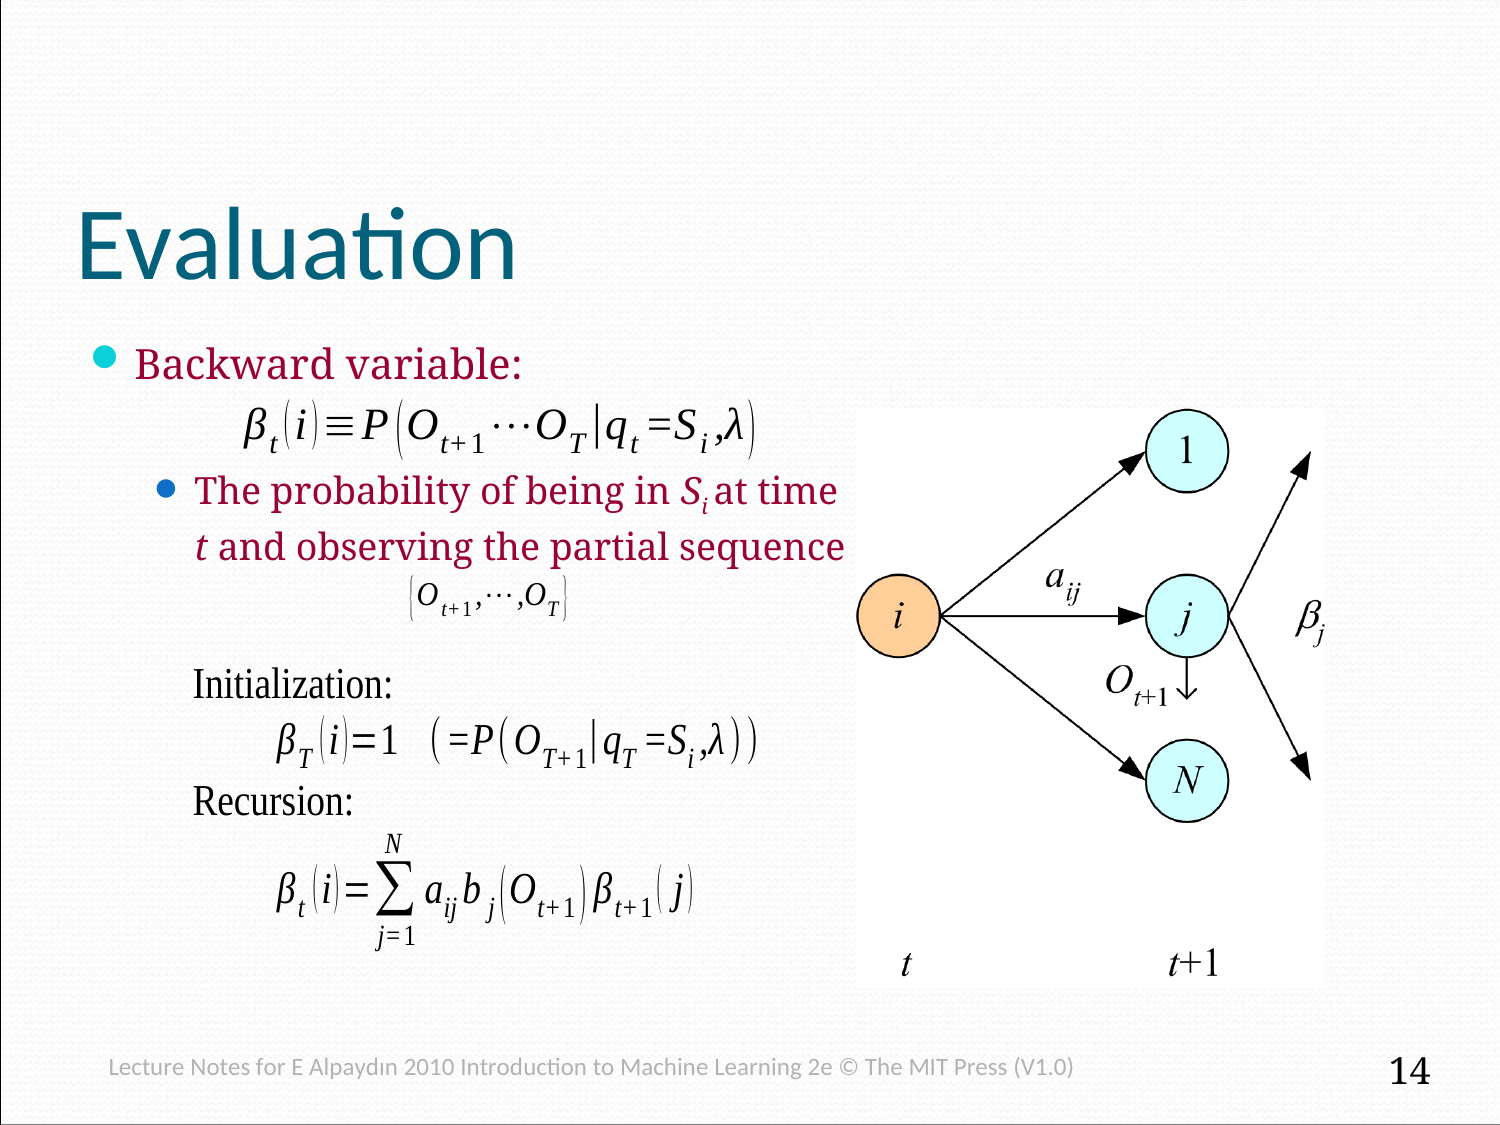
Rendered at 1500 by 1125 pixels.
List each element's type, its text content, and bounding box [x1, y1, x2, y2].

chart [230, 397, 774, 463]
text_box Evaluation [75, 75, 1426, 301]
text_box Backward variable: The probability of being in Si at time t and observing the partial sequence [75, 324, 869, 963]
text_box <number> [1080, 1023, 1431, 1099]
chart [183, 660, 774, 953]
picture [0, 0, 1500, 1125]
chart [401, 574, 579, 624]
text_box Lecture Notes for E Alpaydın 2010 Introduction to Machine Learning 2e © The MIT Press (V1.0) [93, 1042, 1254, 1103]
